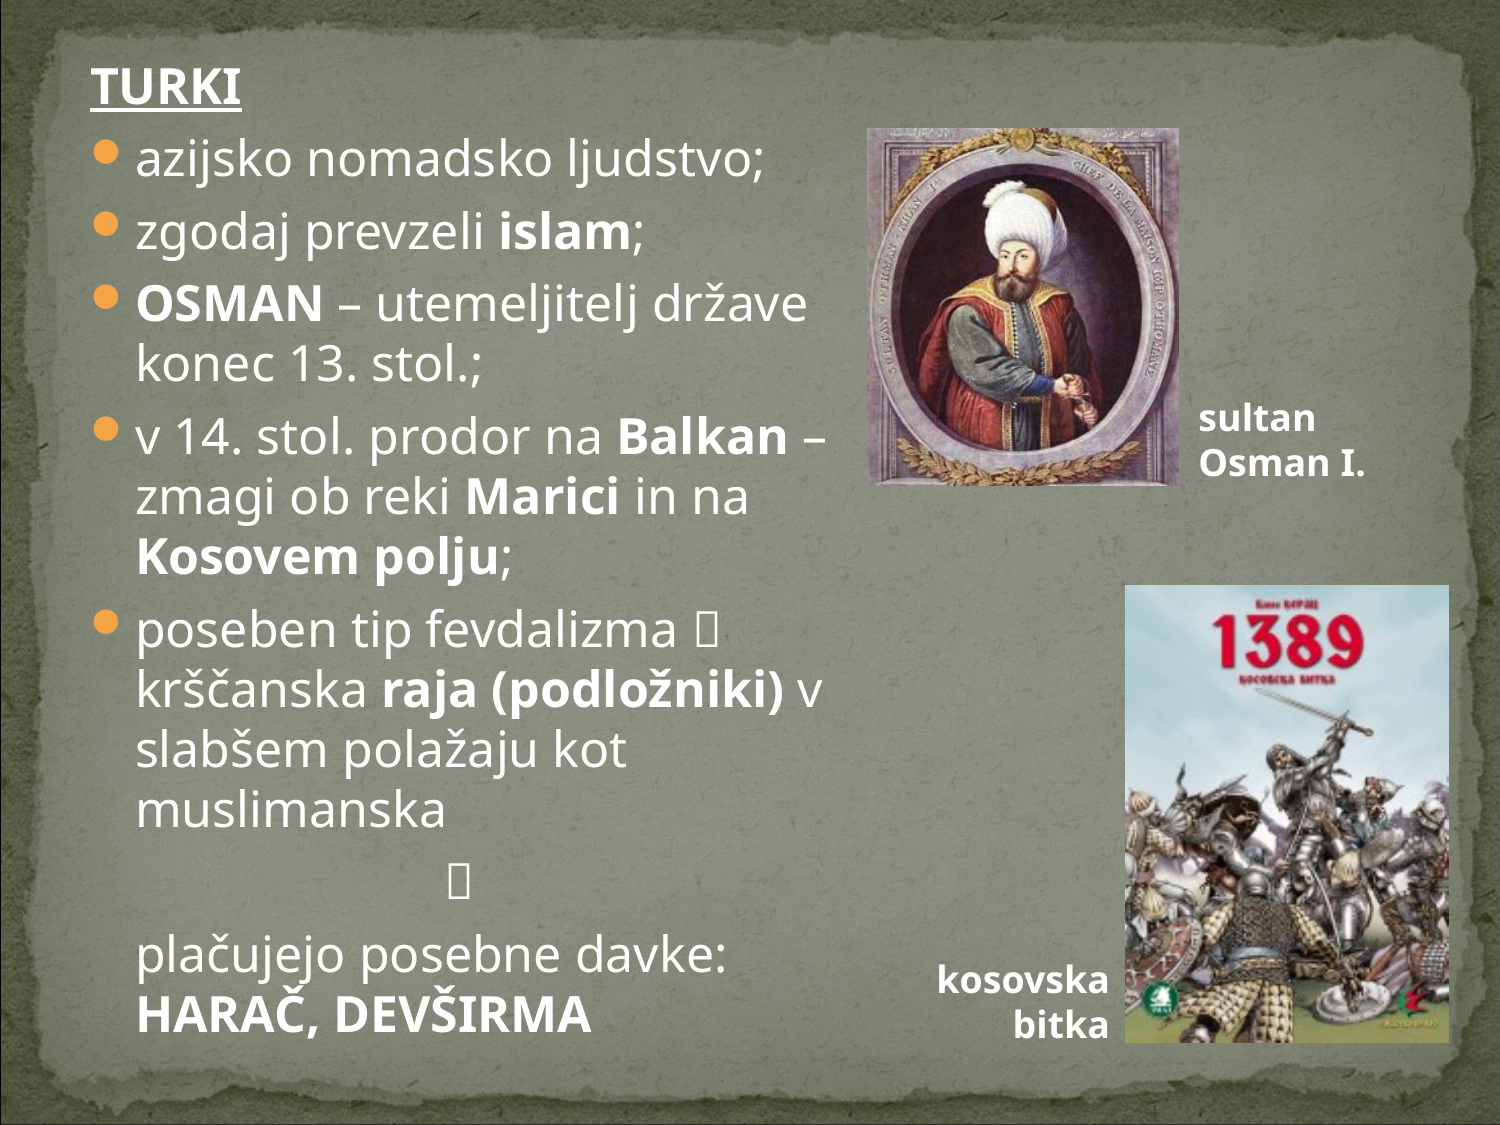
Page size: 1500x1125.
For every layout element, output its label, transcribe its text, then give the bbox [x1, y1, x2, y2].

text_box kosovska bitka [820, 949, 1125, 1054]
list TURKI azijsko nomadsko ljudstvo; zgodaj prevzeli islam; OSMAN – utemeljitelj države konec 13. stol.; v 14. stol. prodor na Balkan – zmagi ob reki Marici in na Kosovem polju; poseben tip fevdalizma  krščanska raja (podložniki) v slabšem polažaju kot muslimanska  plačujejo posebne davke: HARAČ, DEVŠIRMA [75, 46, 844, 1079]
text_box sultan Osman I. [1183, 386, 1465, 492]
picture [0, 0, 1500, 1125]
